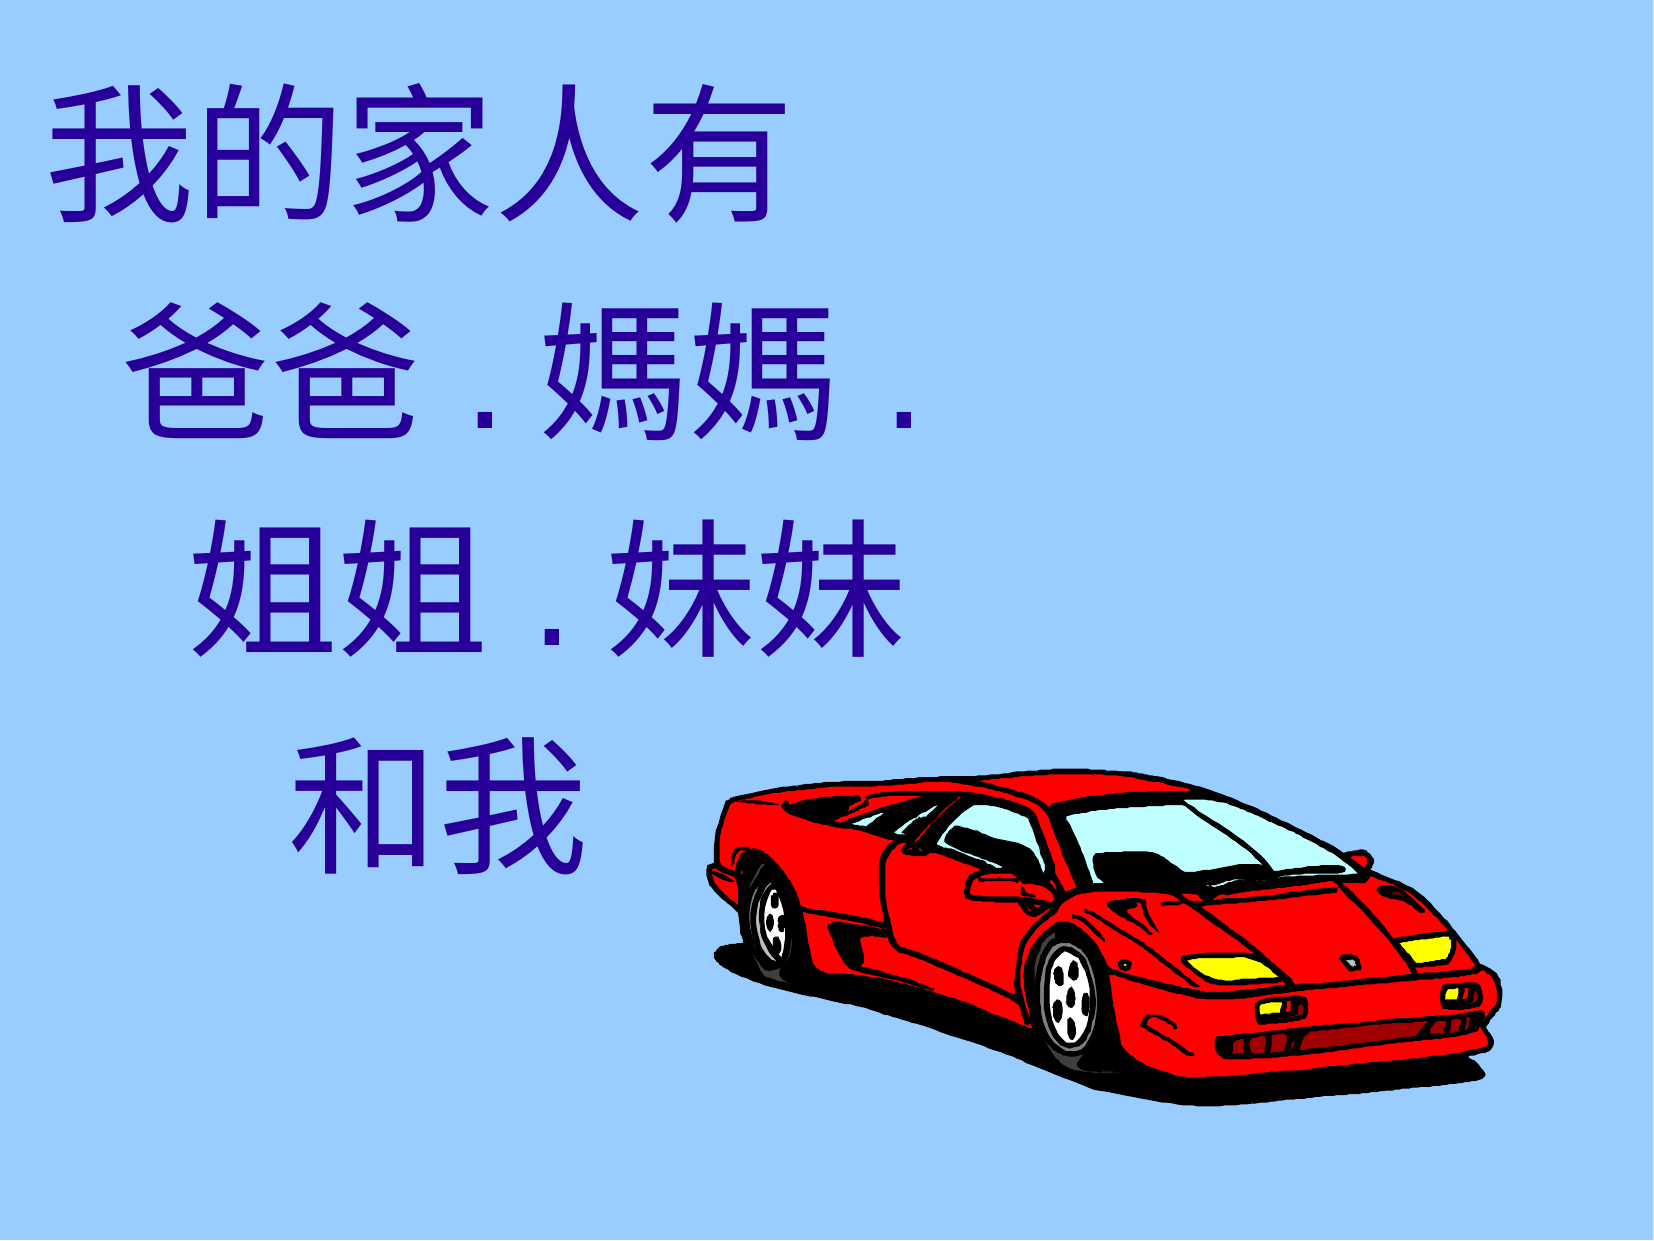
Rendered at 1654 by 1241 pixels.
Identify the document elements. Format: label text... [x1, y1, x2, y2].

picture [705, 767, 1506, 1110]
text_box 我的家人有 爸爸.媽媽. 姐姐.妹妹 和我 [29, 29, 1536, 766]
